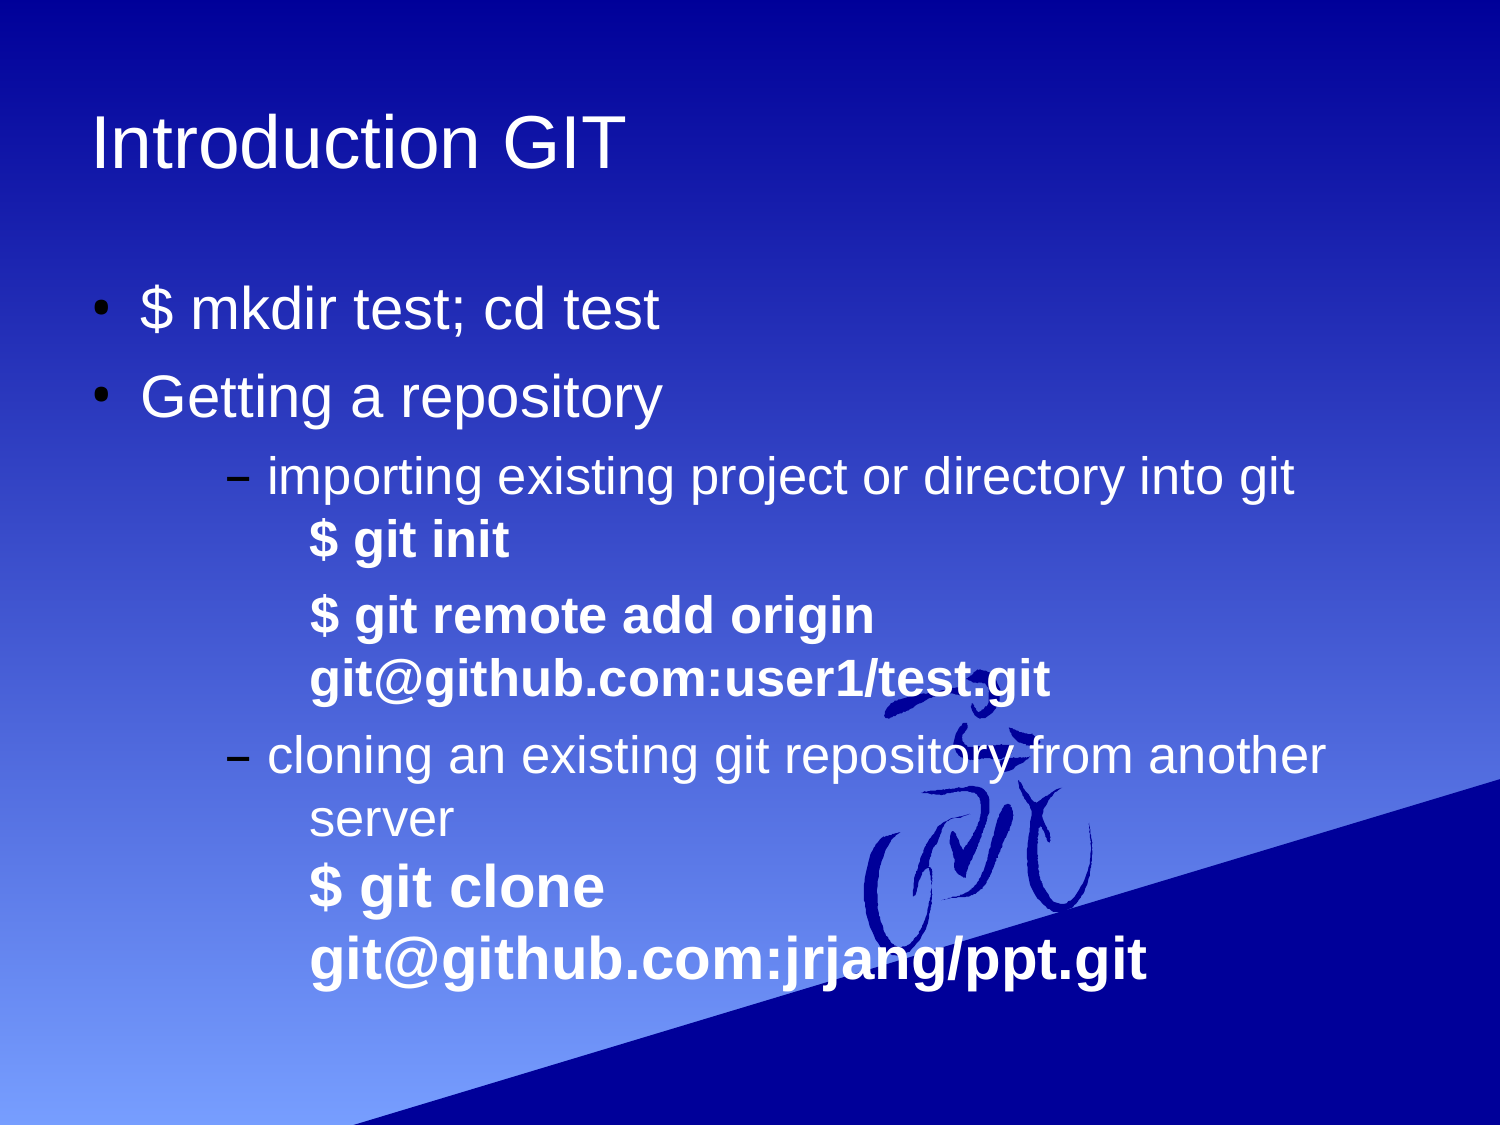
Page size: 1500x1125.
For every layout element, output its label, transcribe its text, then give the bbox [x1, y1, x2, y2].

title Introduction GIT [75, 45, 1426, 233]
list $ mkdir test; cd test Getting a repository importing existing project or directory into git $ git init $ git remote add origin git@github.com:user1/test.git cloning an existing git repository from another server $ git clone git@github.com:jrjang/ppt.git [75, 262, 1426, 1005]
